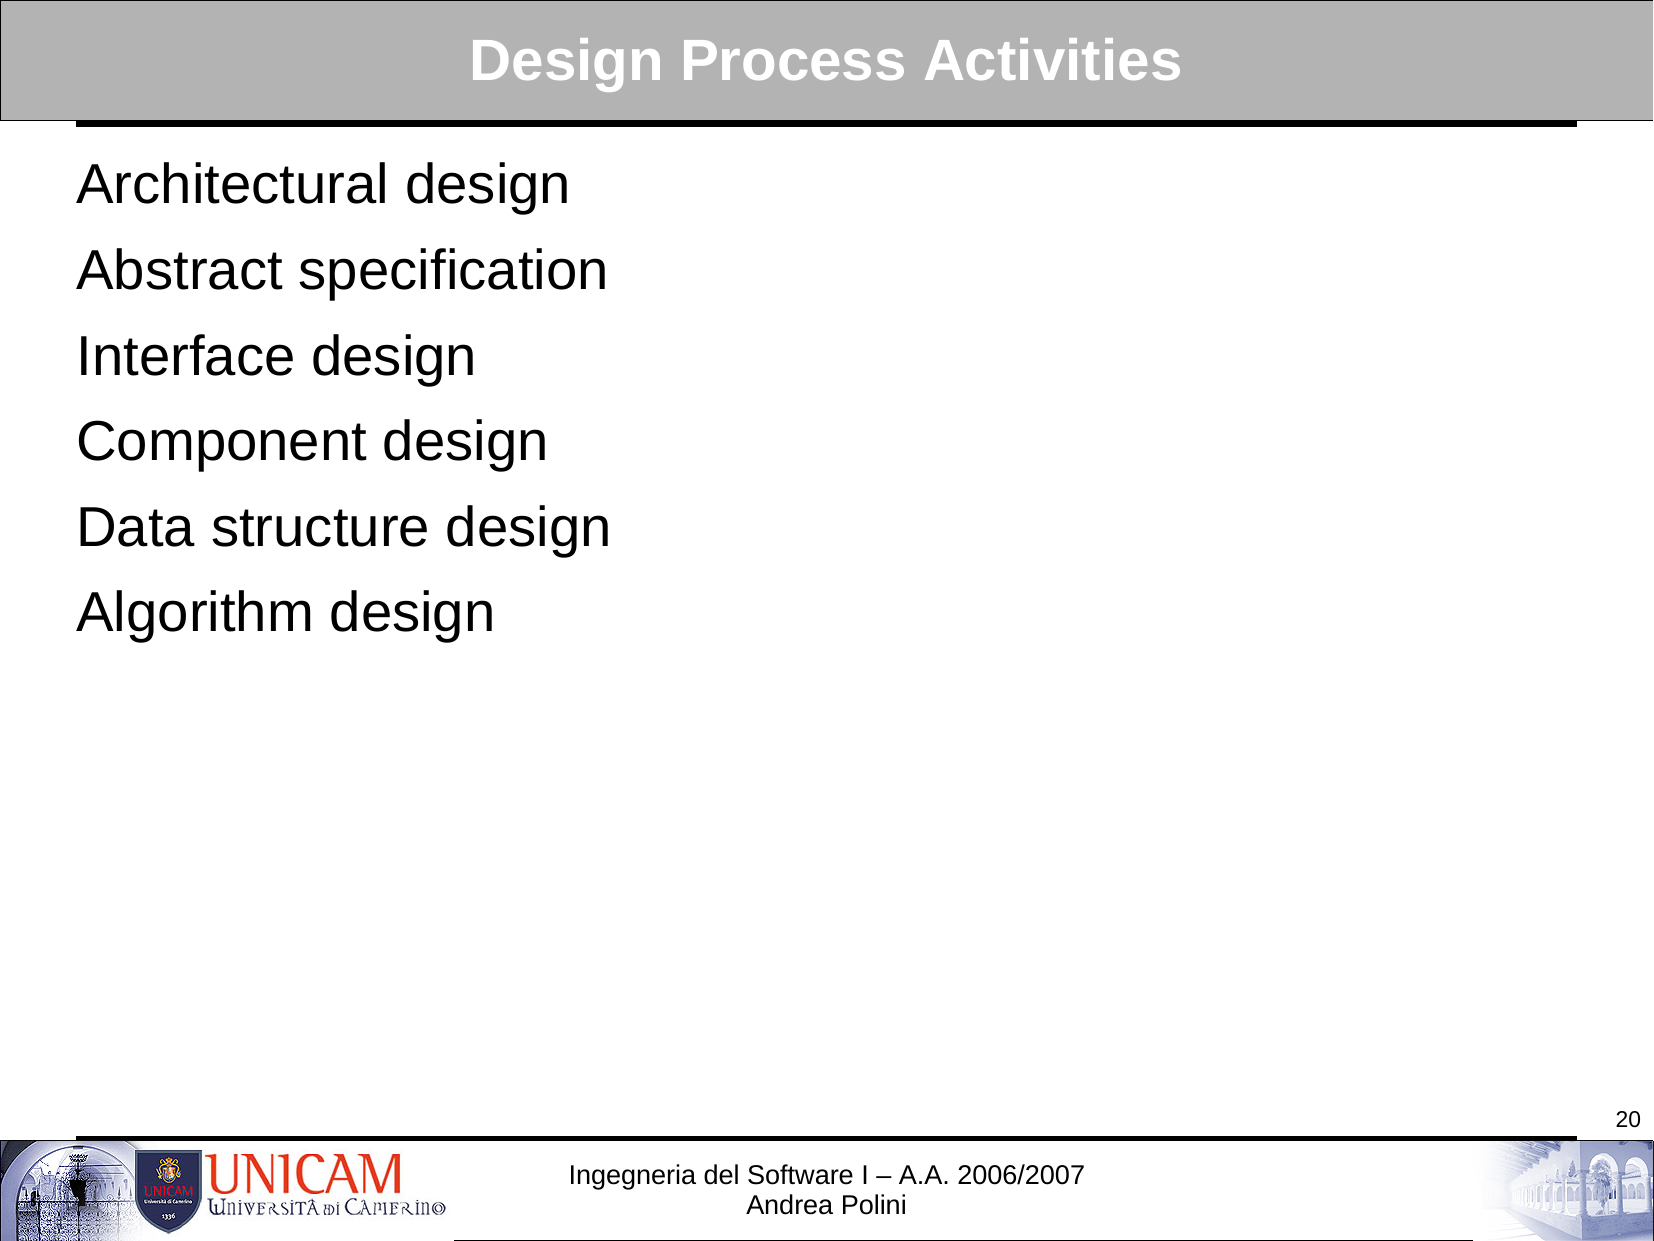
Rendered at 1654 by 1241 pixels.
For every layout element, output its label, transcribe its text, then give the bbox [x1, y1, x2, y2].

picture [1473, 1141, 1654, 1241]
picture [0, 1141, 454, 1241]
title Design Process Activities [0, 0, 1653, 121]
list Architectural design Abstract specification Interface design Component design Data structure design Algorithm design [76, 152, 1577, 791]
